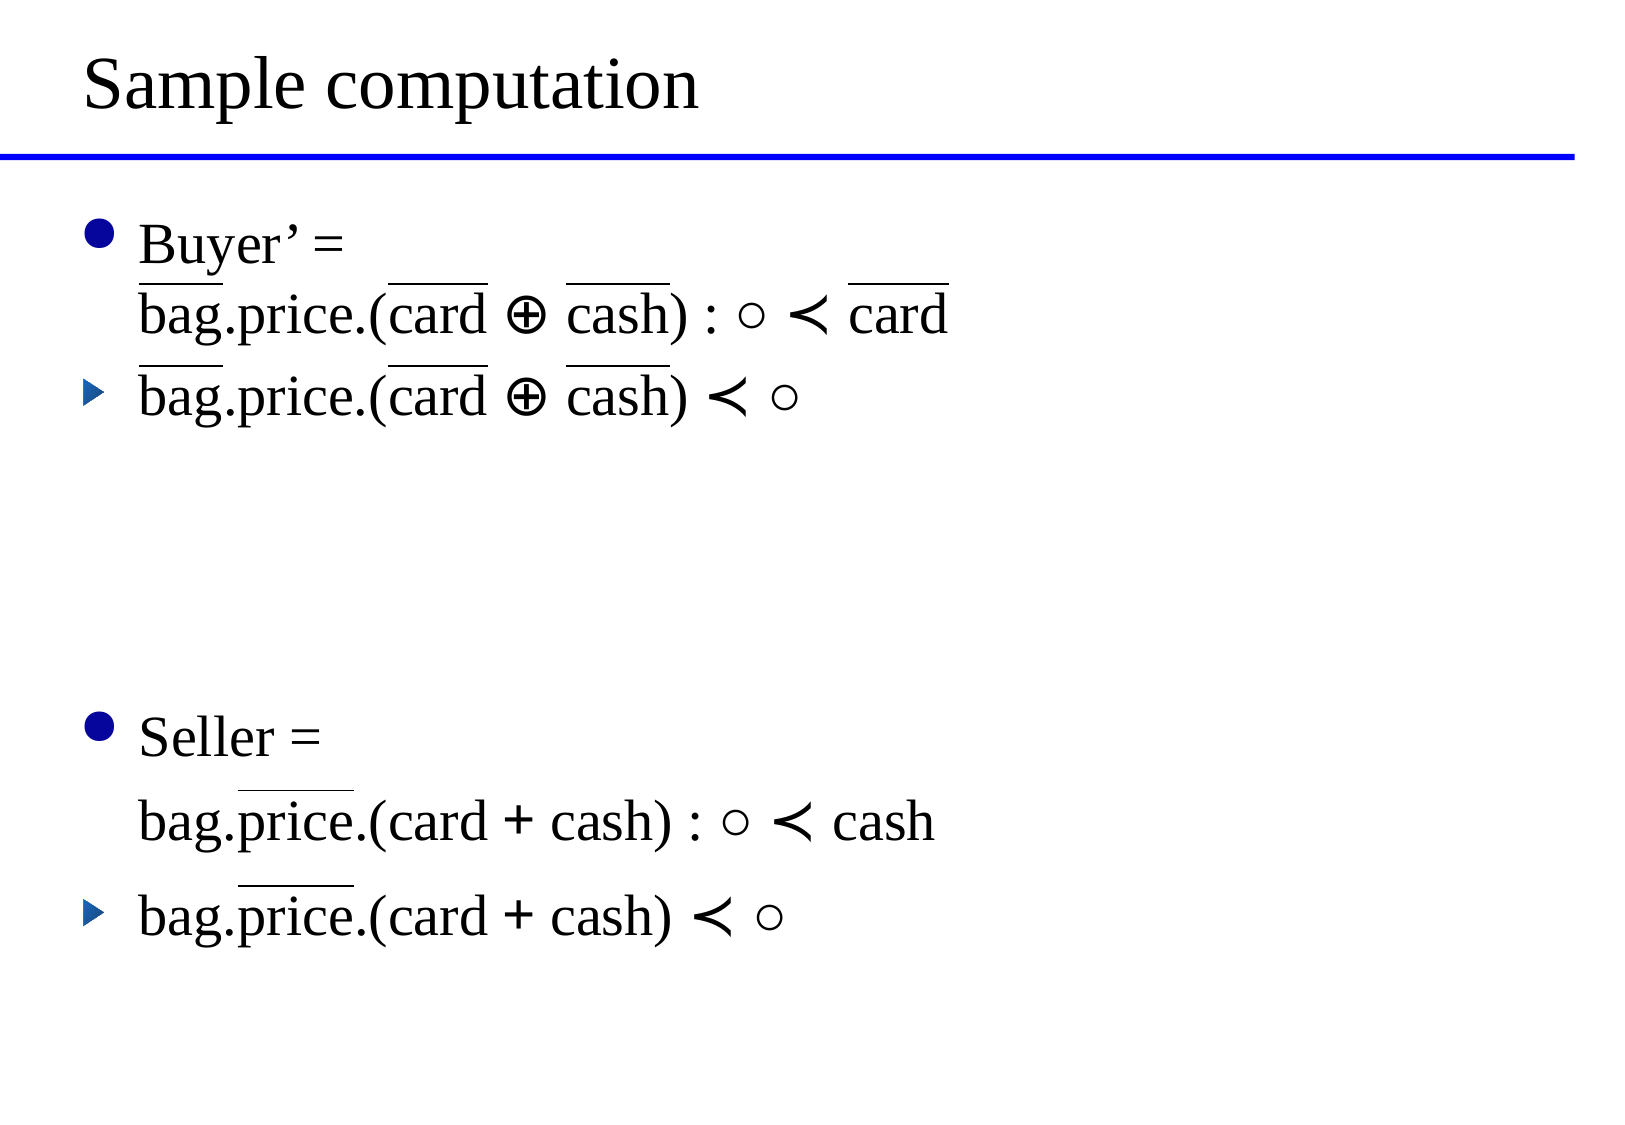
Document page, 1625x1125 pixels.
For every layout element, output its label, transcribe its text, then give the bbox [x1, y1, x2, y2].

title Sample computation [67, 27, 1544, 131]
list Buyer’ = bag.price.(card ⊕ cash) : ○ ≺ card bag.price.(card ⊕ cash) ≺ ○ Seller = bag.price.(card + cash) : ○ ≺ cash bag.price.(card + cash) ≺ ○ [67, 198, 1478, 1061]
